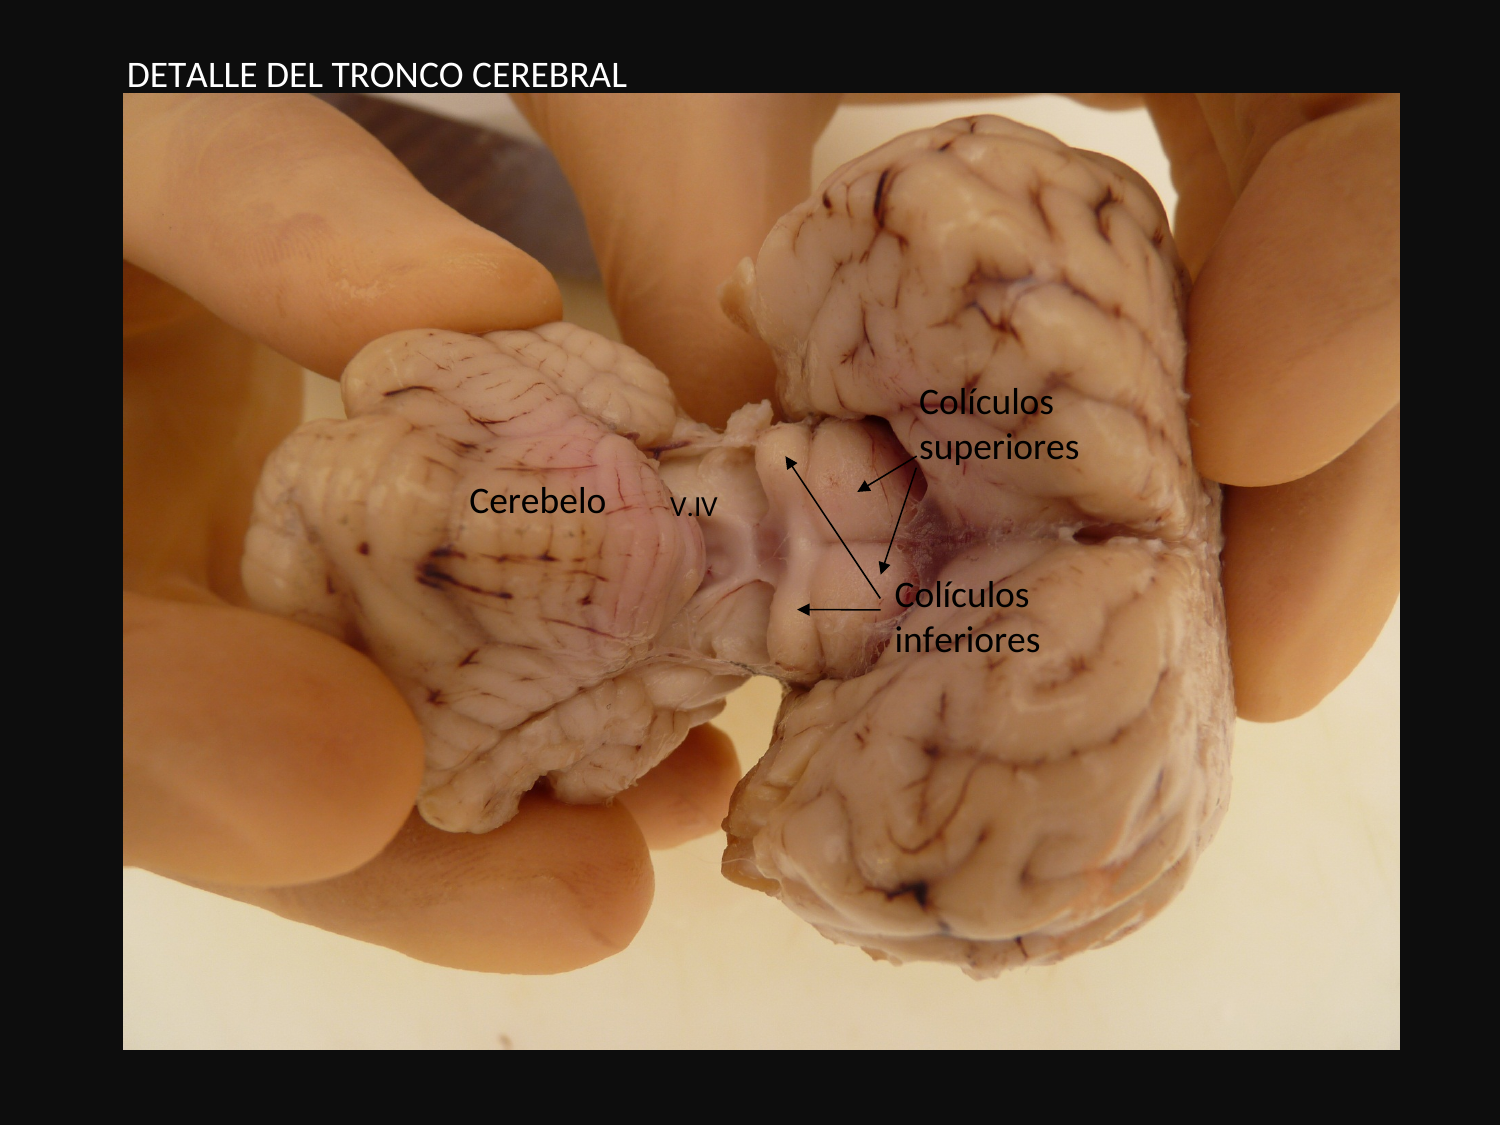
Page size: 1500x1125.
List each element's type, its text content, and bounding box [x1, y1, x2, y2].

text_box V.IV [655, 479, 751, 531]
text_box Colículos inferiores [879, 562, 1070, 668]
text_box DETALLE DEL TRONCO CEREBRAL [112, 42, 951, 104]
text_box Colículos superiores [904, 368, 1141, 475]
text_box [123, 93, 1400, 1051]
text_box Cerebelo [454, 467, 691, 529]
